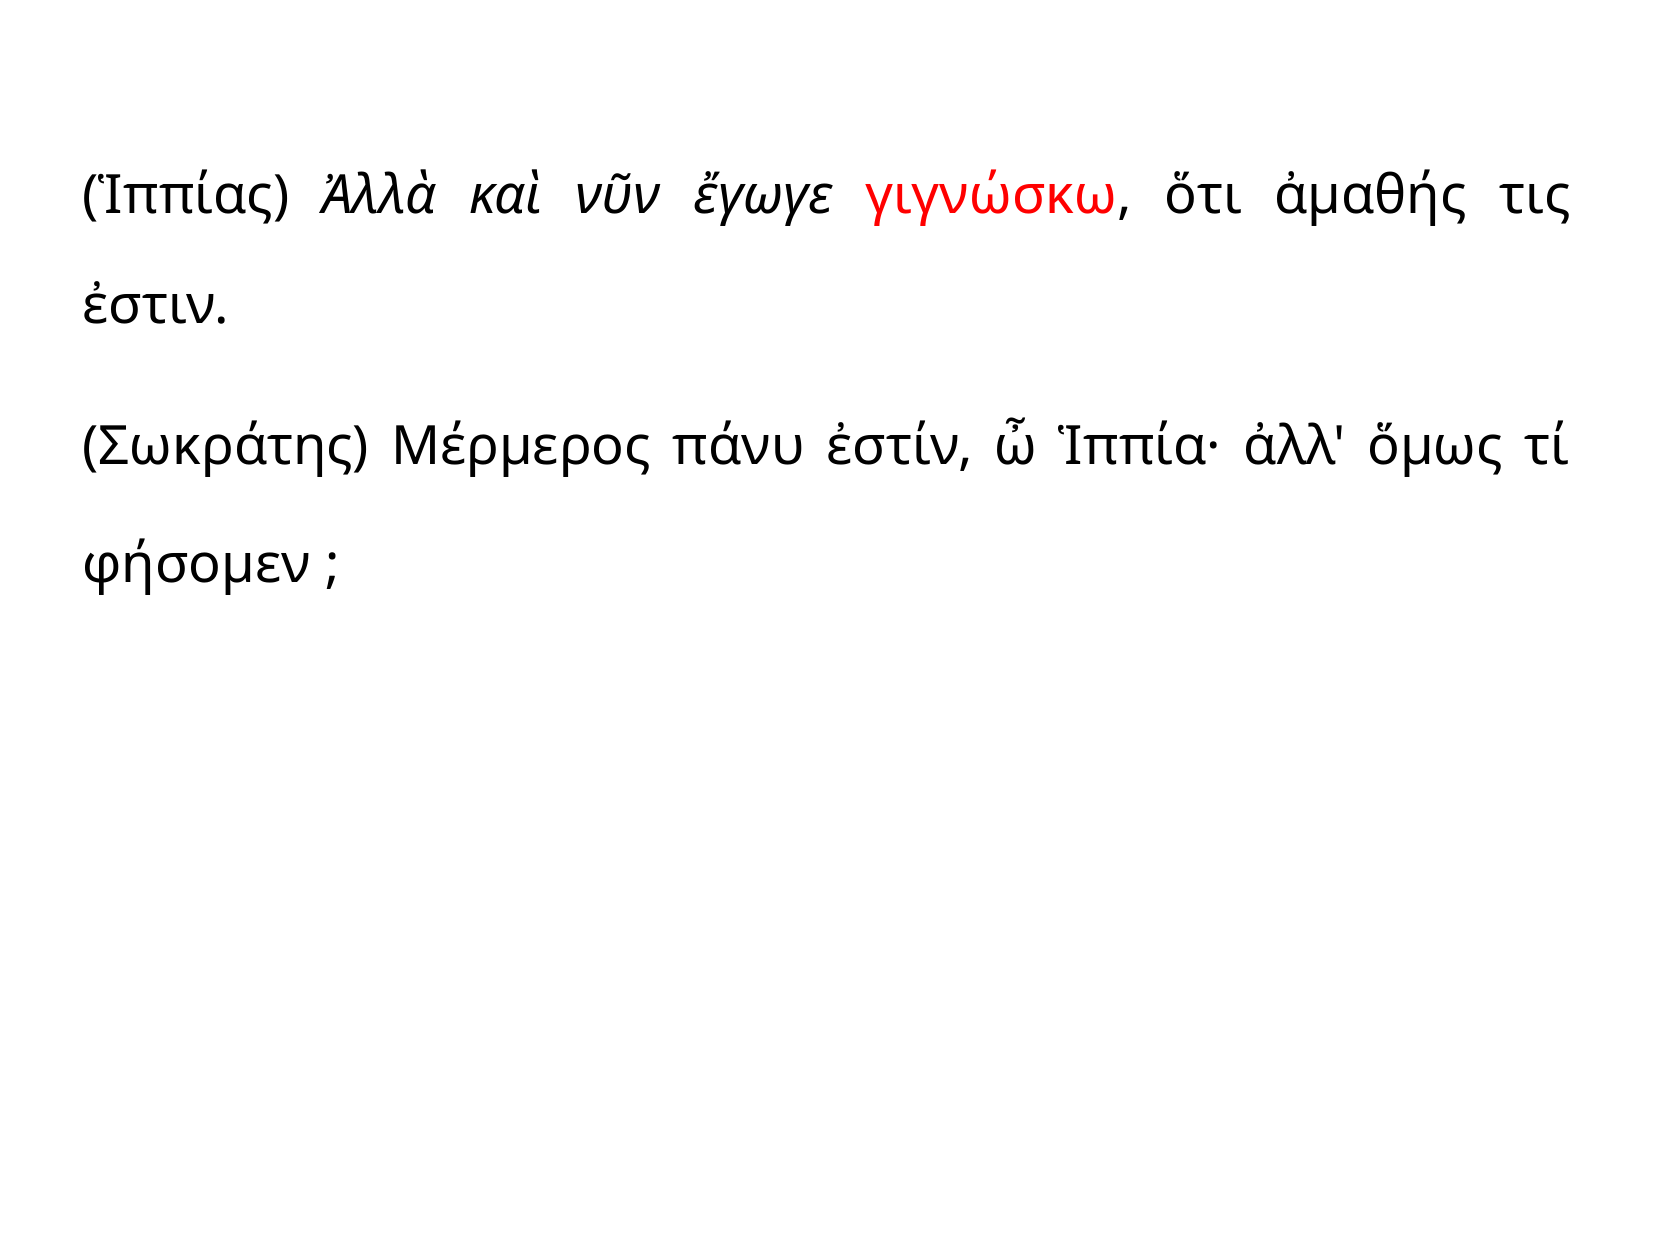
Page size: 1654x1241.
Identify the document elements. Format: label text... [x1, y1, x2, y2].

list (Ἱππίας) Ἀλλὰ καὶ νῦν ἔγωγε γιγνώσκω, ὅτι ἀμαθής τις ἐστιν. (Σωκράτης) Μέρμερος πάνυ ἐστίν, ὦ Ἱππία· ἀλλ' ὅμως τί φήσομεν ; [82, 118, 1571, 1109]
